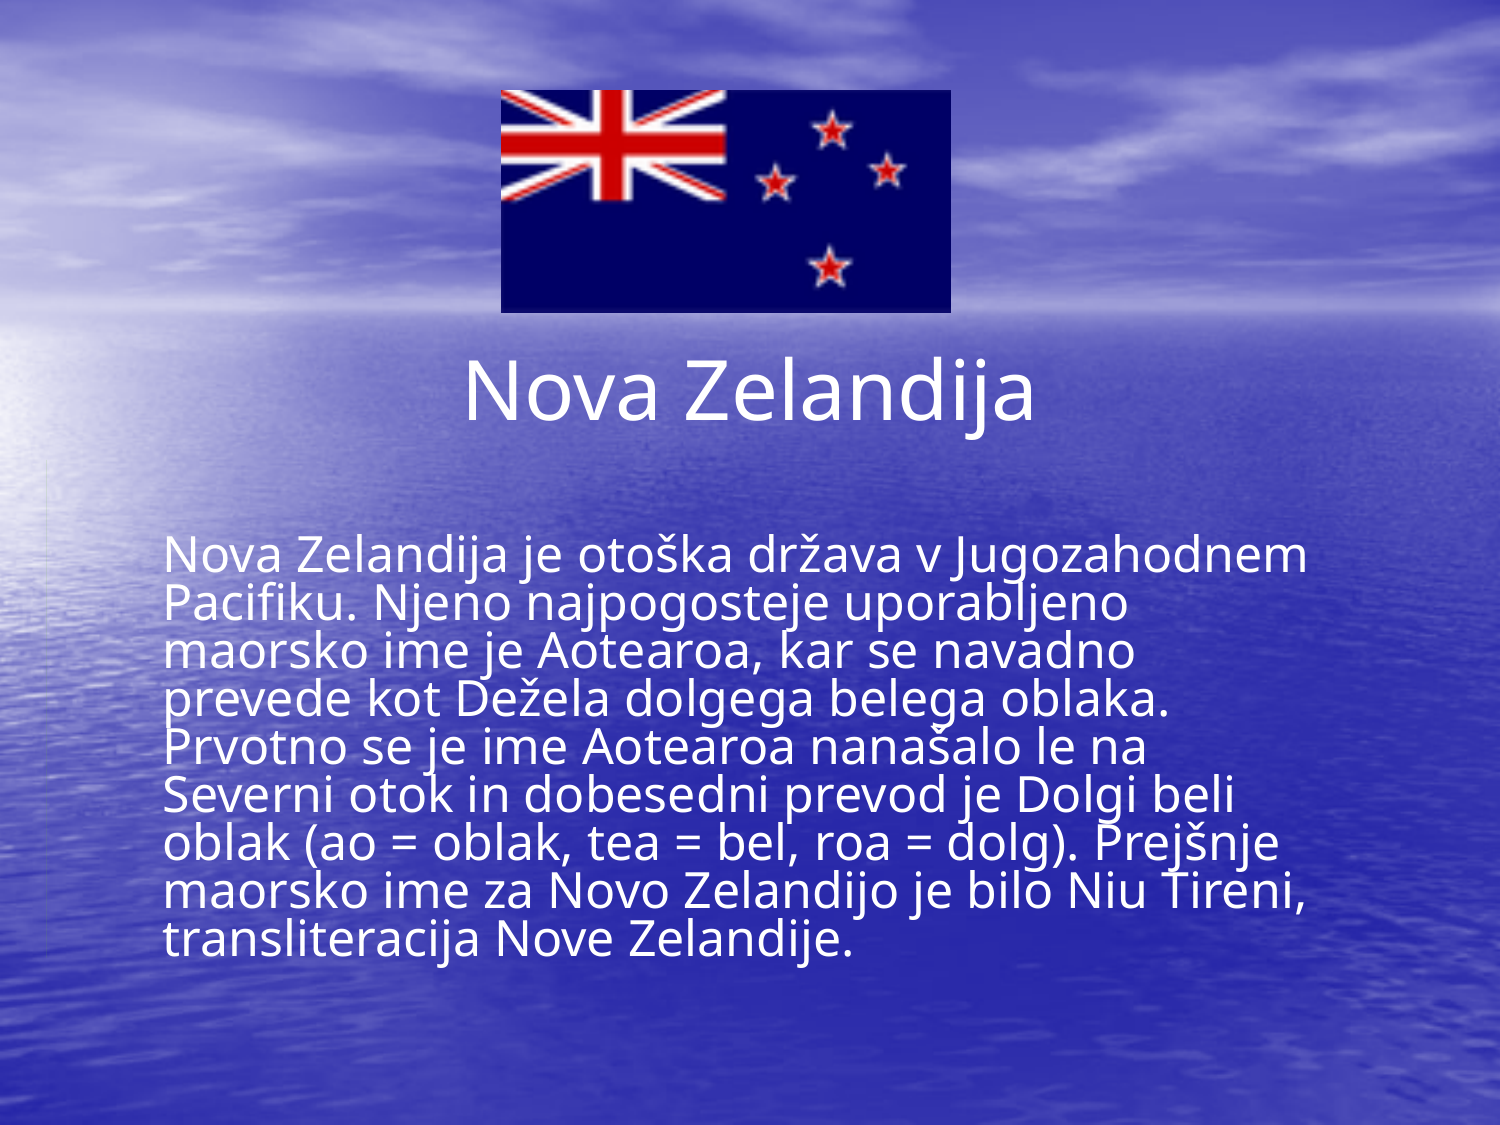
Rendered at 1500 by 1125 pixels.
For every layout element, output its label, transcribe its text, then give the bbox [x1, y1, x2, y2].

title Nova Zelandija [112, 326, 1388, 445]
subtitle Nova Zelandija je otoška država v Jugozahodnem Pacifiku. Njeno najpogosteje uporabljeno maorsko ime je Aotearoa, kar se navadno prevede kot Dežela dolgega belega oblaka. Prvotno se je ime Aotearoa nanašalo le na Severni otok in dobesedni prevod je Dolgi beli oblak (ao = oblak, tea = bel, roa = dolg). Prejšnje maorsko ime za Novo Zelandijo je bilo Niu Tireni, transliteracija Nove Zelandije. [147, 527, 1341, 975]
chart [615, 669, 1250, 727]
picture [0, 0, 1500, 1125]
